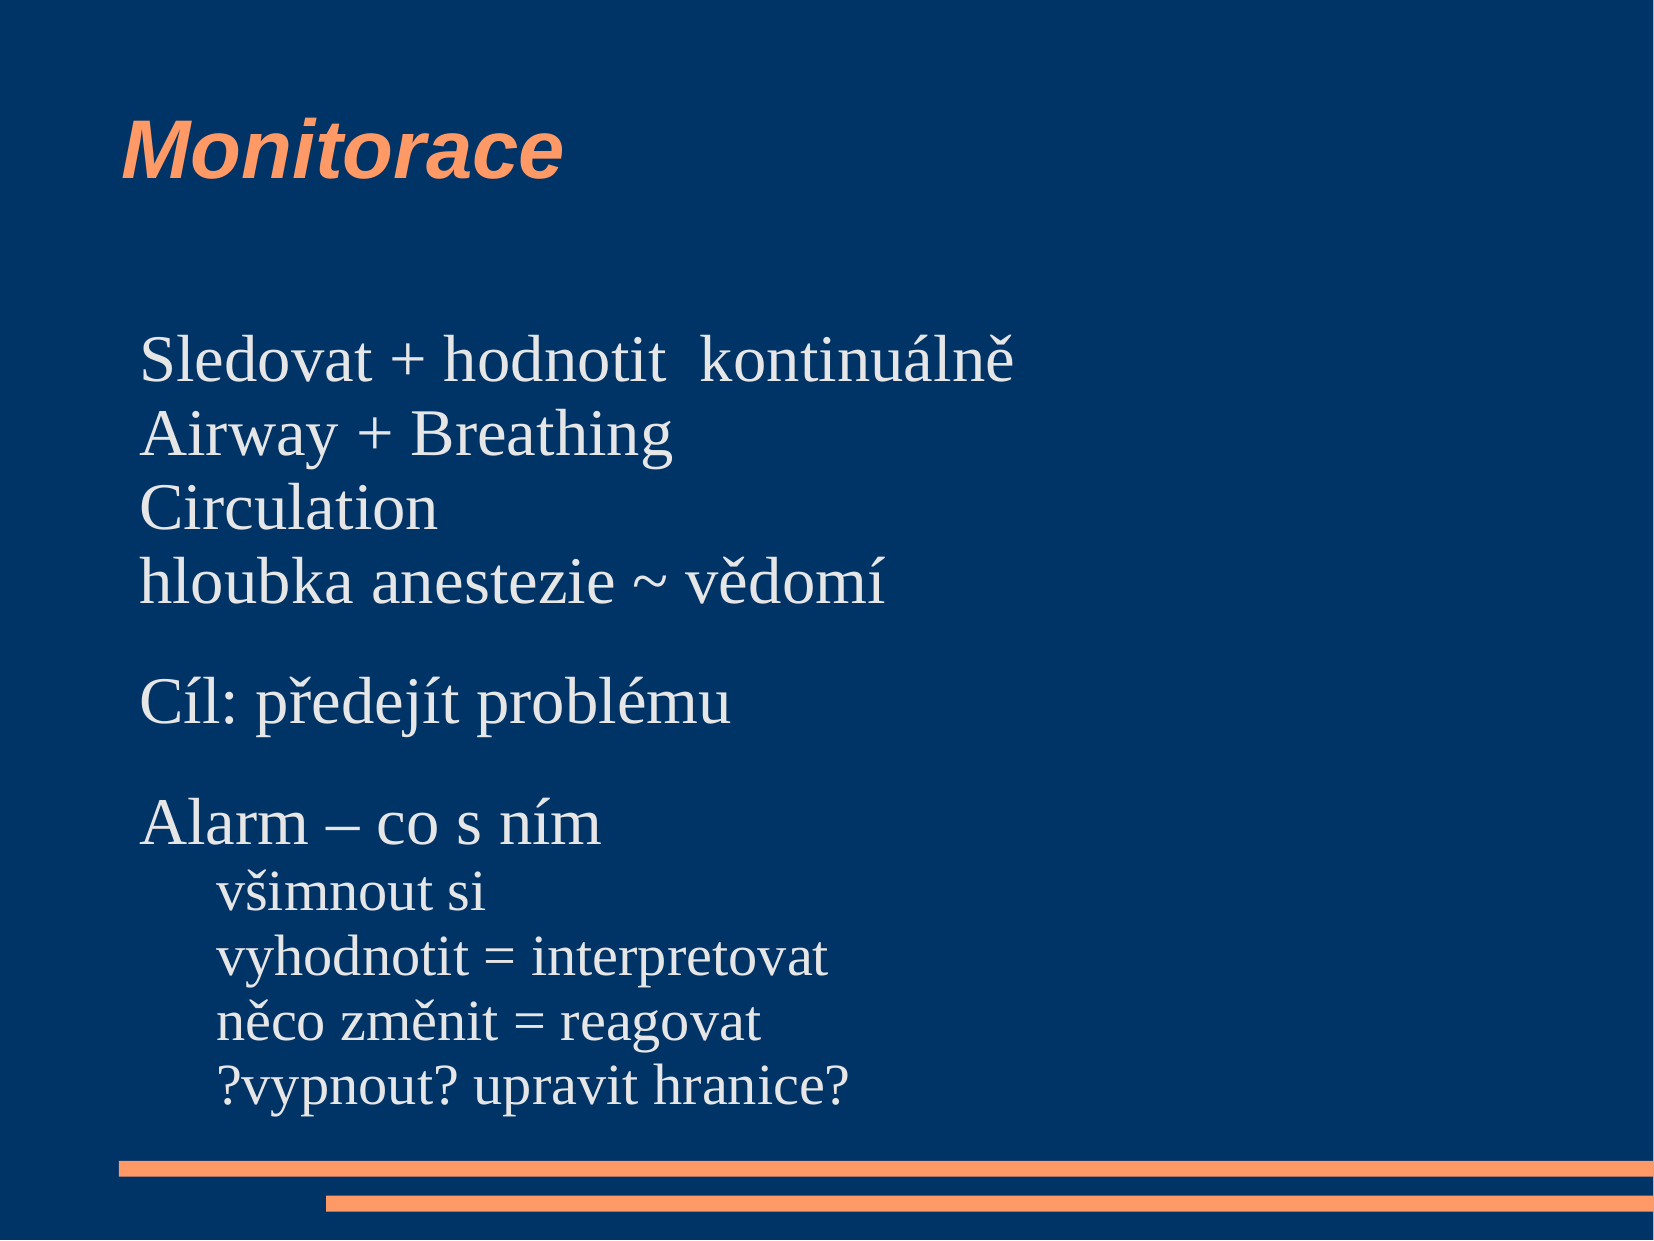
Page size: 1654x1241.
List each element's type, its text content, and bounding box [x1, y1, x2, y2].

title Monitorace [121, 46, 1534, 254]
list Sledovat + hodnotit kontinuálně Airway + Breathing Circulation hloubka anestezie ~ vědomí Cíl: předejít problému Alarm – co s ním všimnout si vyhodnotit = interpretovat něco změnit = reagovat ?vypnout? upravit hranice? [121, 322, 1561, 1132]
